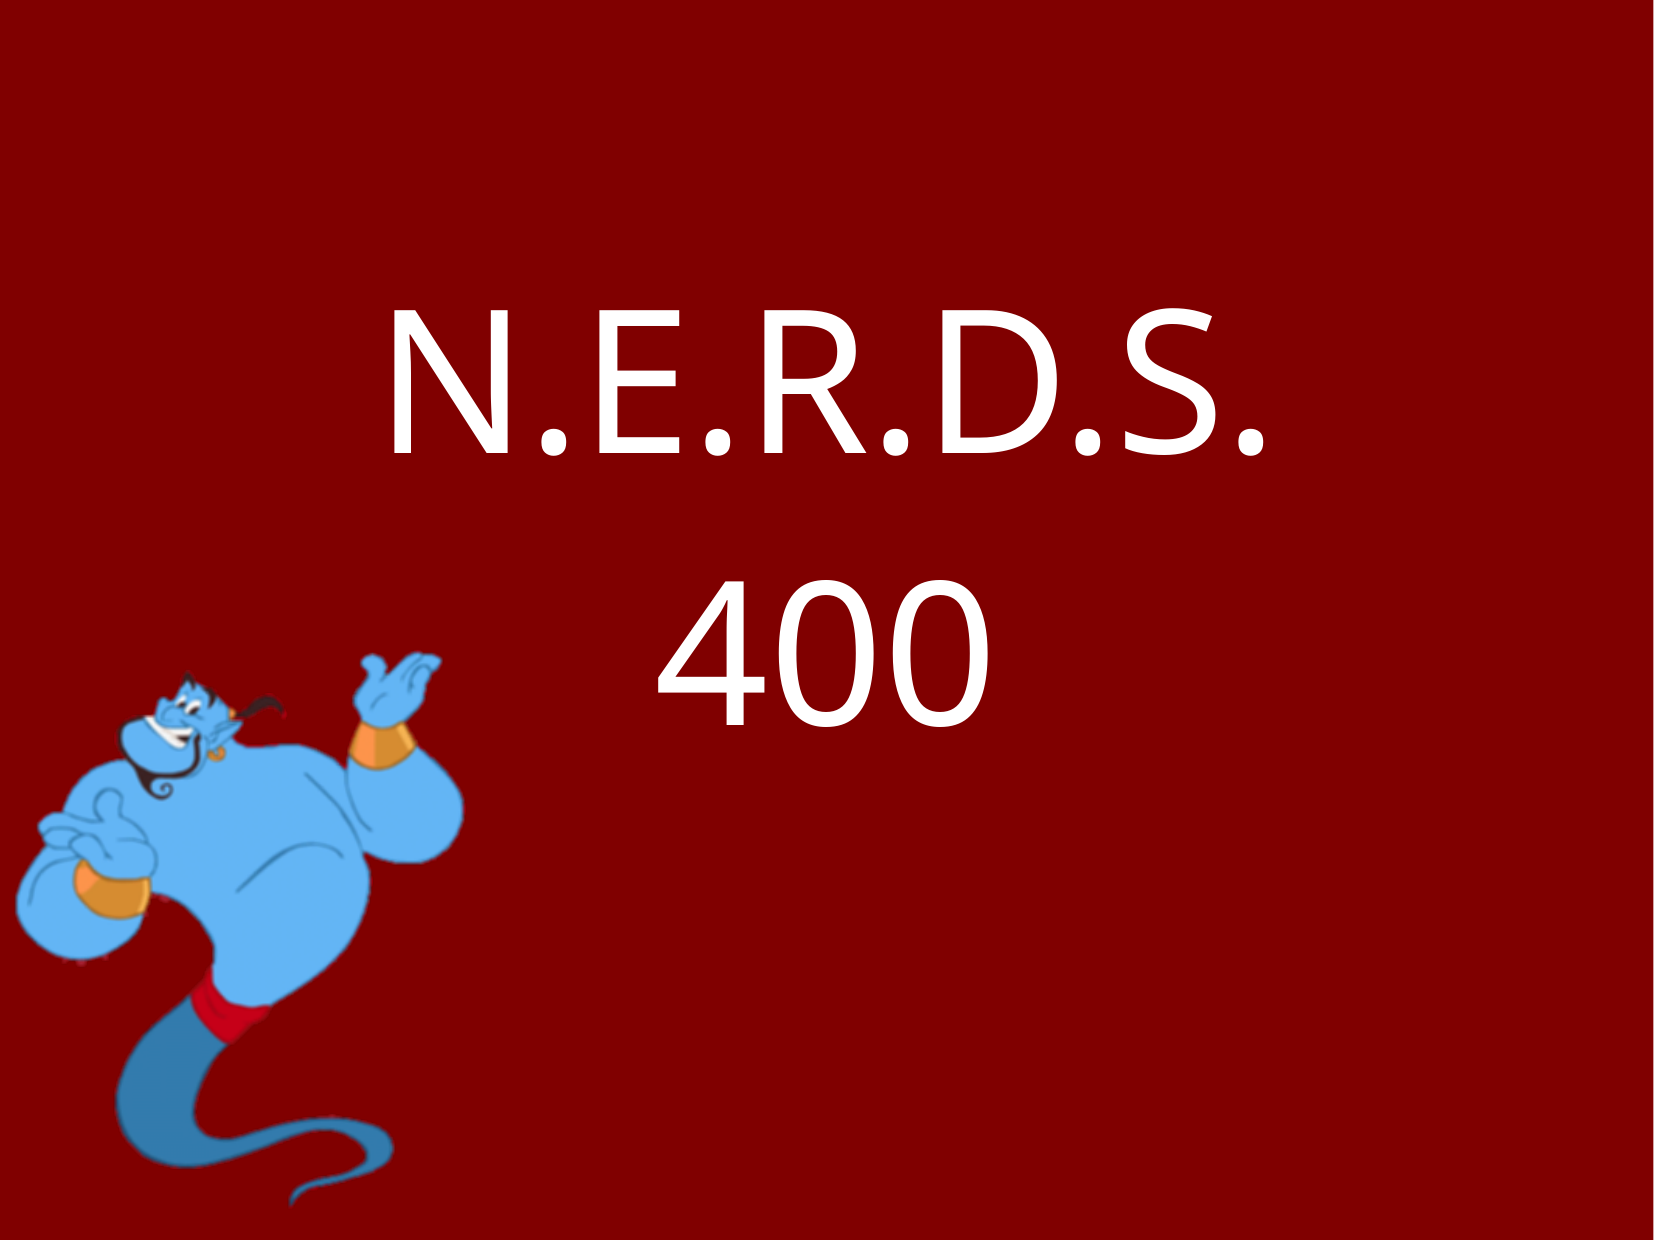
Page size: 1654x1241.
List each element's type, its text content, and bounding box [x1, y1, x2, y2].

subtitle N.E.R.D.S. 400 [82, 49, 1571, 975]
picture [7, 620, 473, 1241]
